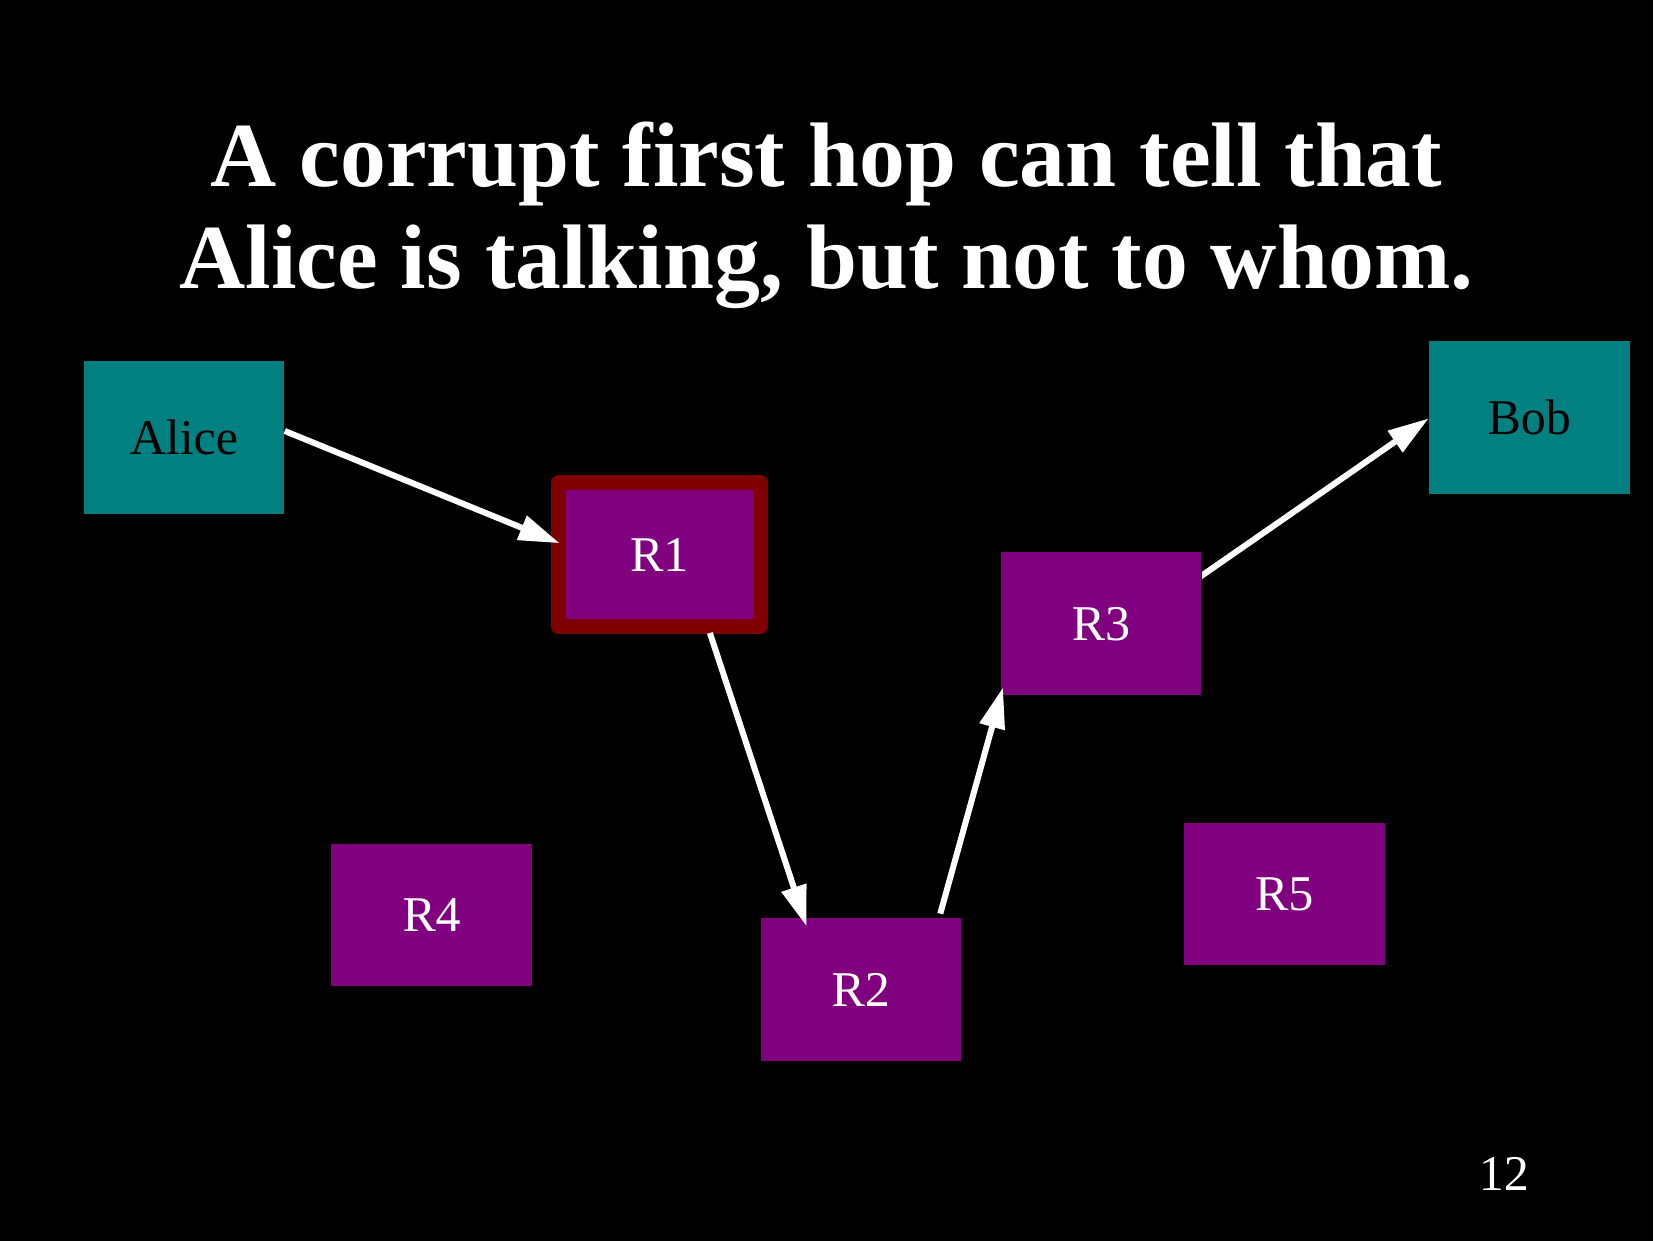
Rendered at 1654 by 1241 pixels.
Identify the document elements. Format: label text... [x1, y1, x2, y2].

text_box Bob [1428, 340, 1631, 495]
text_box R5 [1183, 822, 1386, 966]
text_box R1 [558, 482, 761, 627]
text_box R3 [1000, 551, 1202, 696]
text_box Alice [83, 360, 285, 515]
text_box R2 [760, 917, 962, 1062]
title A corrupt first hop can tell that Alice is talking, but not to whom. [121, 95, 1534, 318]
text_box R4 [330, 843, 533, 987]
